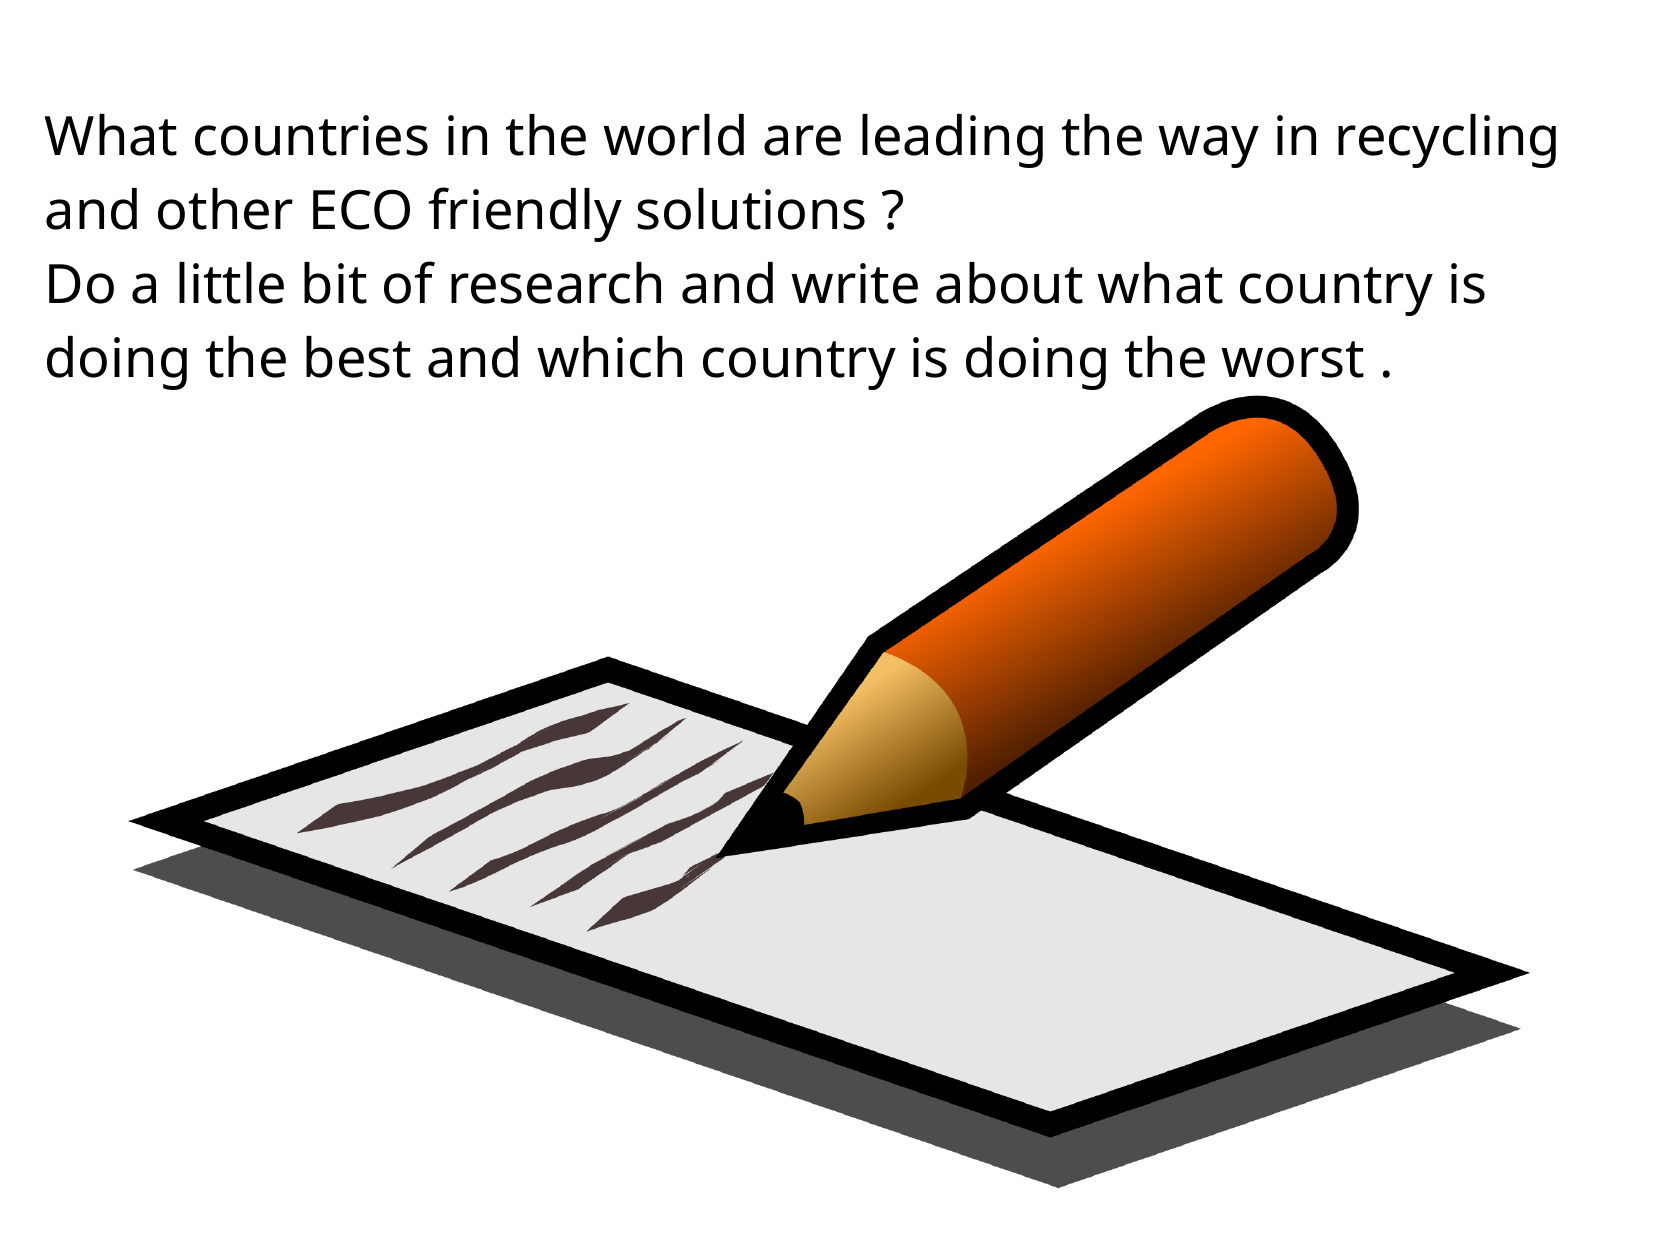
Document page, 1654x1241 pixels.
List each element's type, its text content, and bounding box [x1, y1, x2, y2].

text_box What countries in the world are leading the way in recycling and other ECO friendly solutions ? Do a little bit of research and write about what country is doing the best and which country is doing the worst . [1531, 90, 1639, 631]
text_box What countries in the world are leading the way in recycling and other ECO friendly solutions ? Do a little bit of research and write about what country is doing the best and which country is doing the worst . [30, 90, 120, 631]
picture [120, 63, 1531, 1241]
